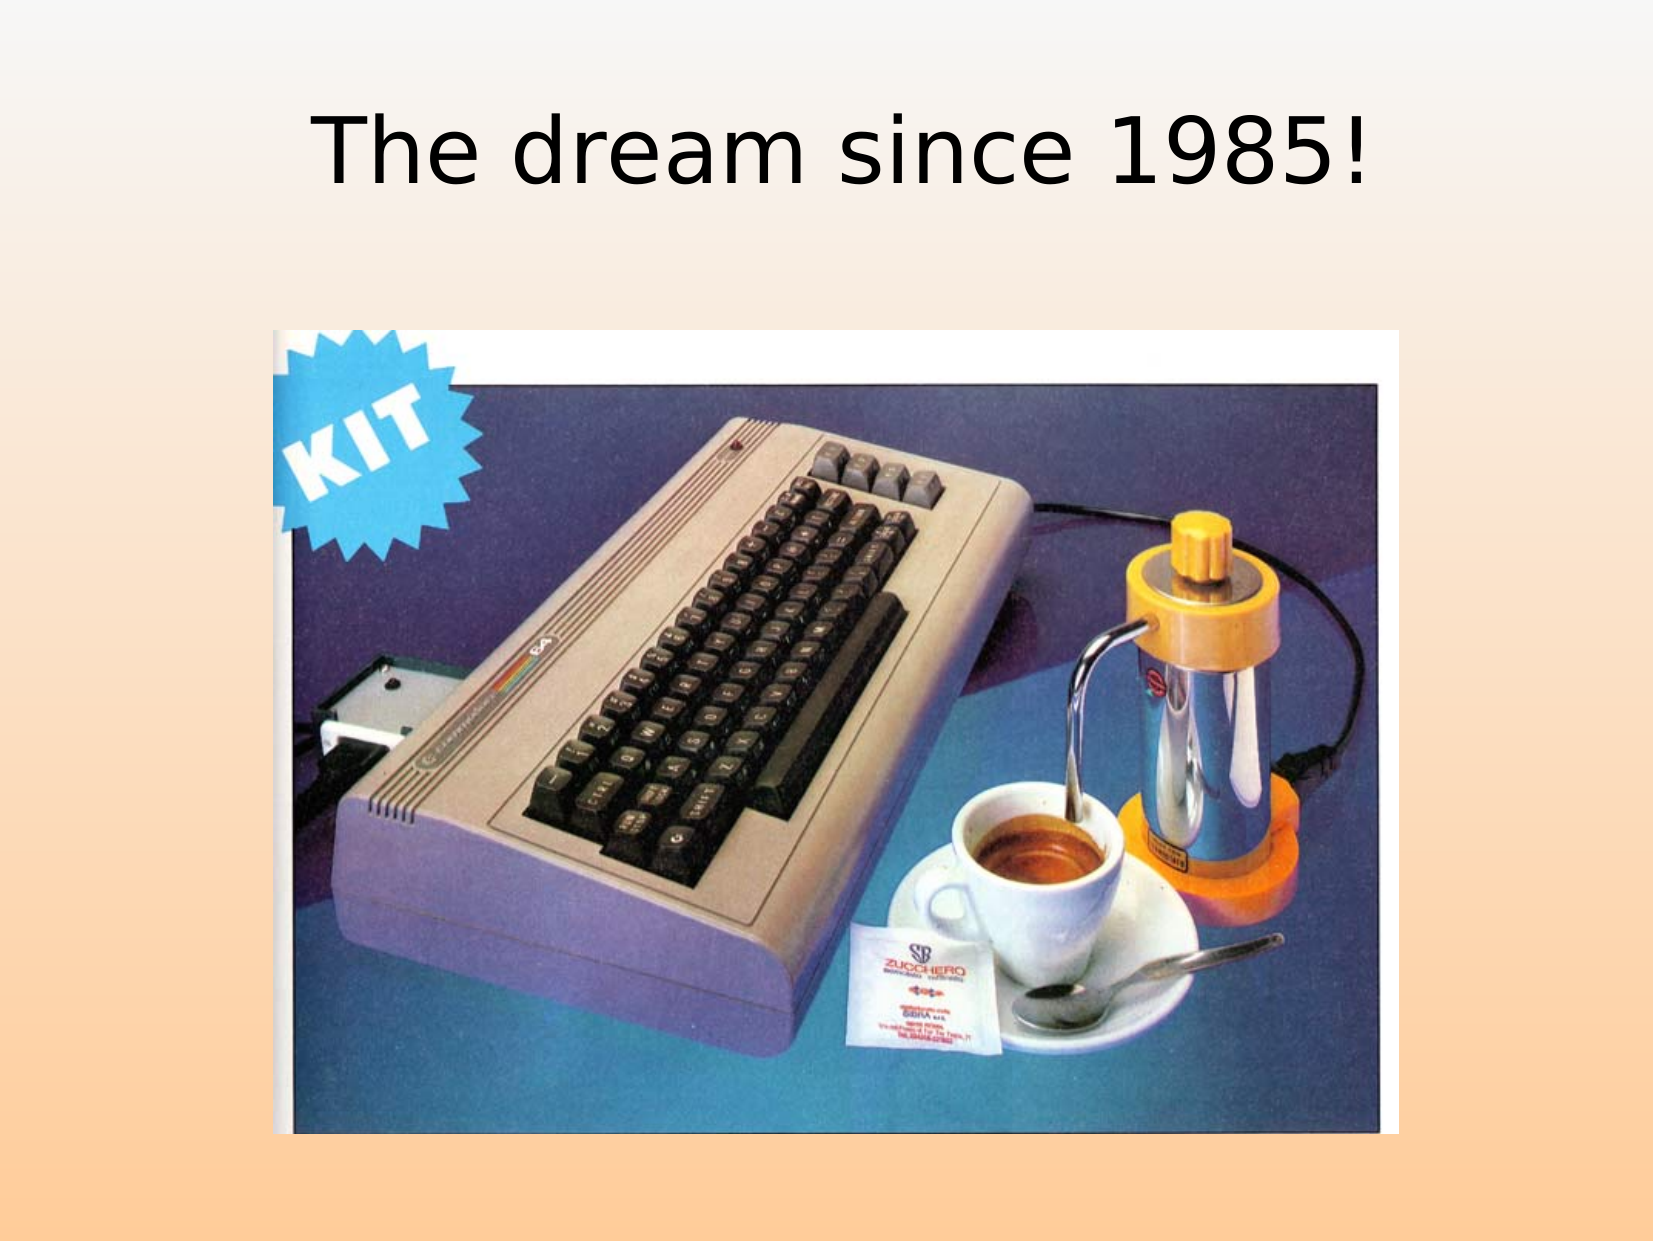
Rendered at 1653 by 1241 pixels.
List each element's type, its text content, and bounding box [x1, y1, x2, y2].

title The dream since 1985! [82, 49, 1570, 257]
chart [82, 291, 1570, 1134]
